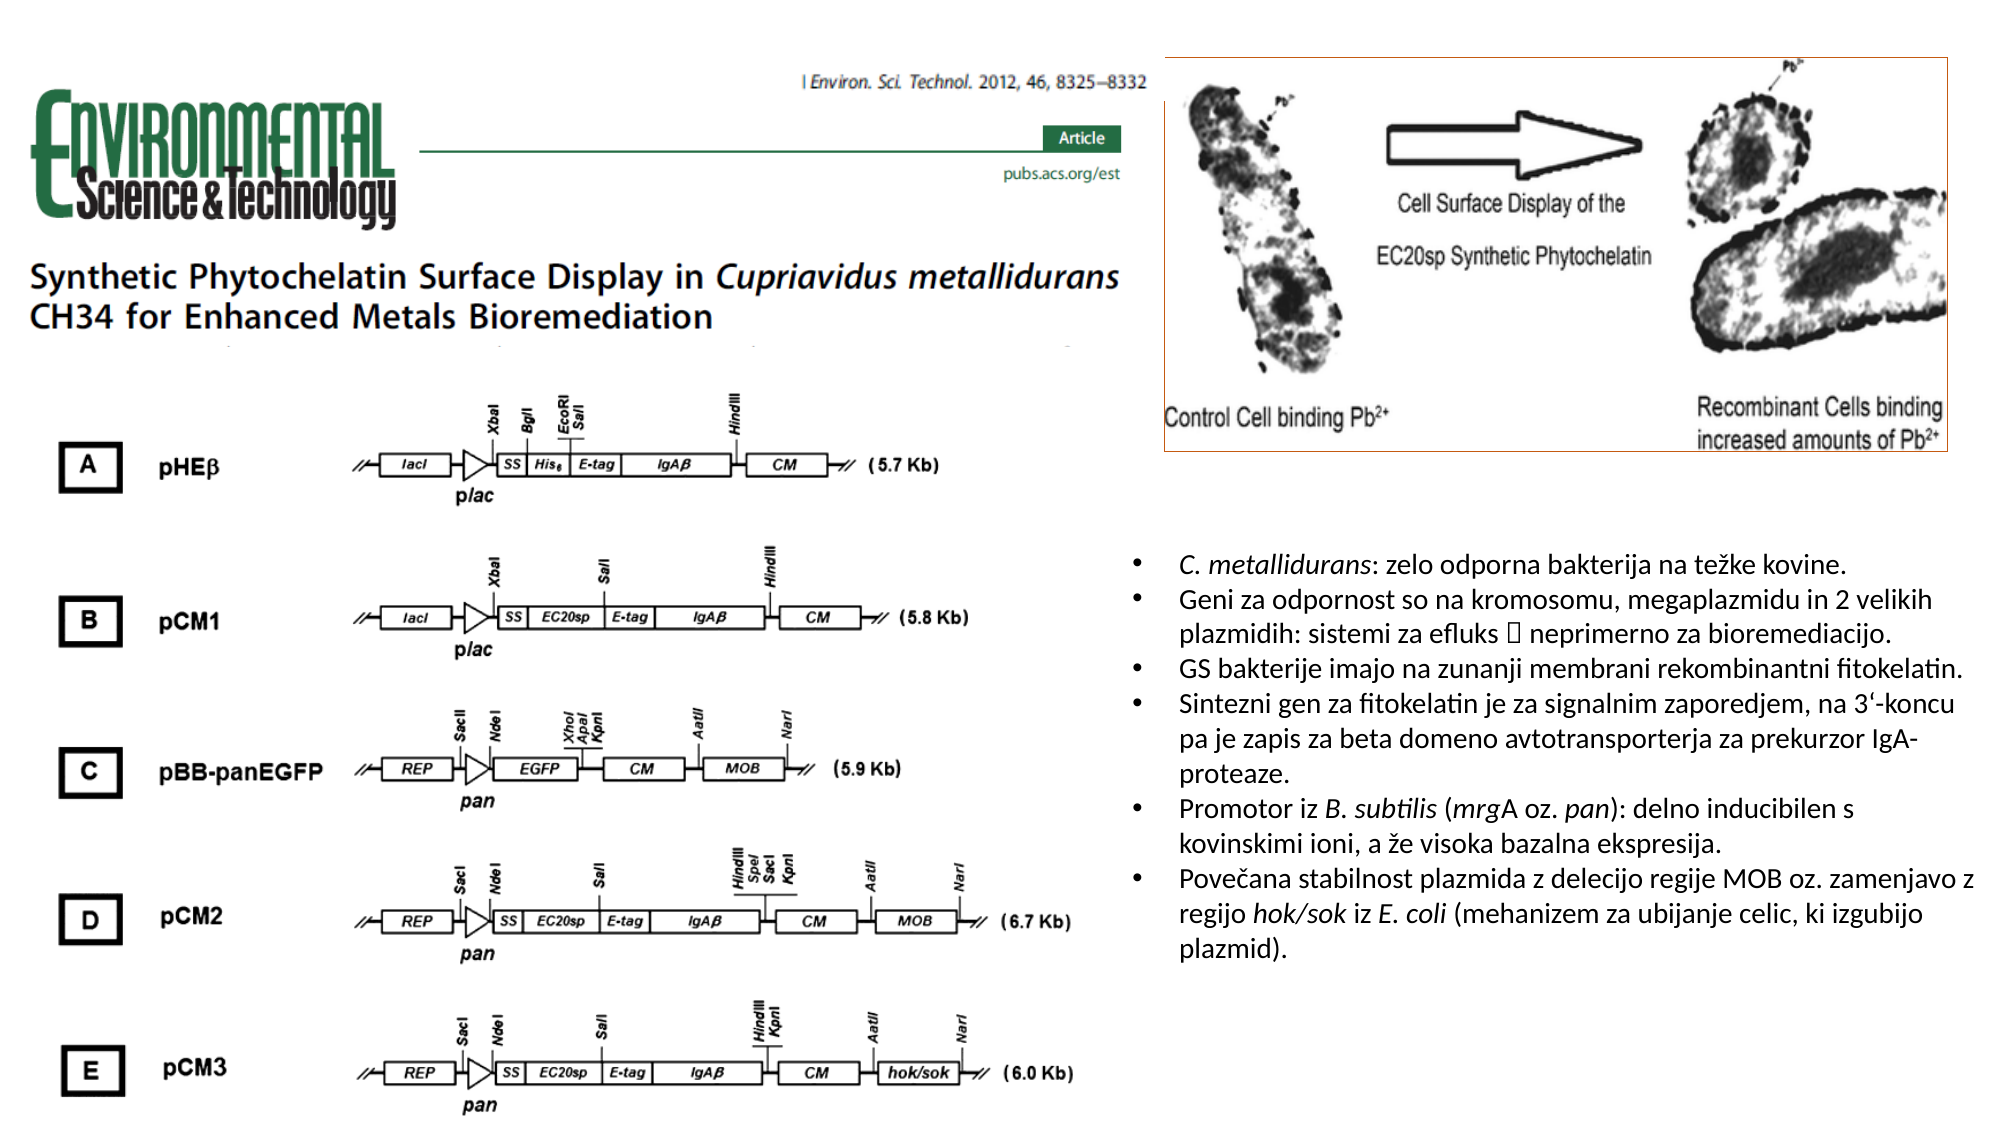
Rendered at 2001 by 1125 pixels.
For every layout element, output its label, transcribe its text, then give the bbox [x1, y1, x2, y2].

picture [0, 57, 1948, 452]
picture [40, 381, 1081, 1125]
text_box C. metallidurans: zelo odporna bakterija na težke kovine. Geni za odpornost so na kromosomu, megaplazmidu in 2 velikih plazmidih: sistemi za efluks  neprimerno za bioremediacijo. GS bakterije imajo na zunanji membrani rekombinantni fitokelatin. Sintezni gen za fitokelatin je za signalnim zaporedjem, na 3‘-koncu pa je zapis za beta domeno avtotransporterja za prekurzor IgA-proteaze. Promotor iz B. subtilis (mrgA oz. pan): delno inducibilen s kovinskimi ioni, a že visoka bazalna ekspresija. Povečana stabilnost plazmida z delecijo regije MOB oz. zamenjavo z regijo hok/sok iz E. coli (mehanizem za ubijanje celic, ki izgubijo plazmid). [1117, 537, 2000, 972]
